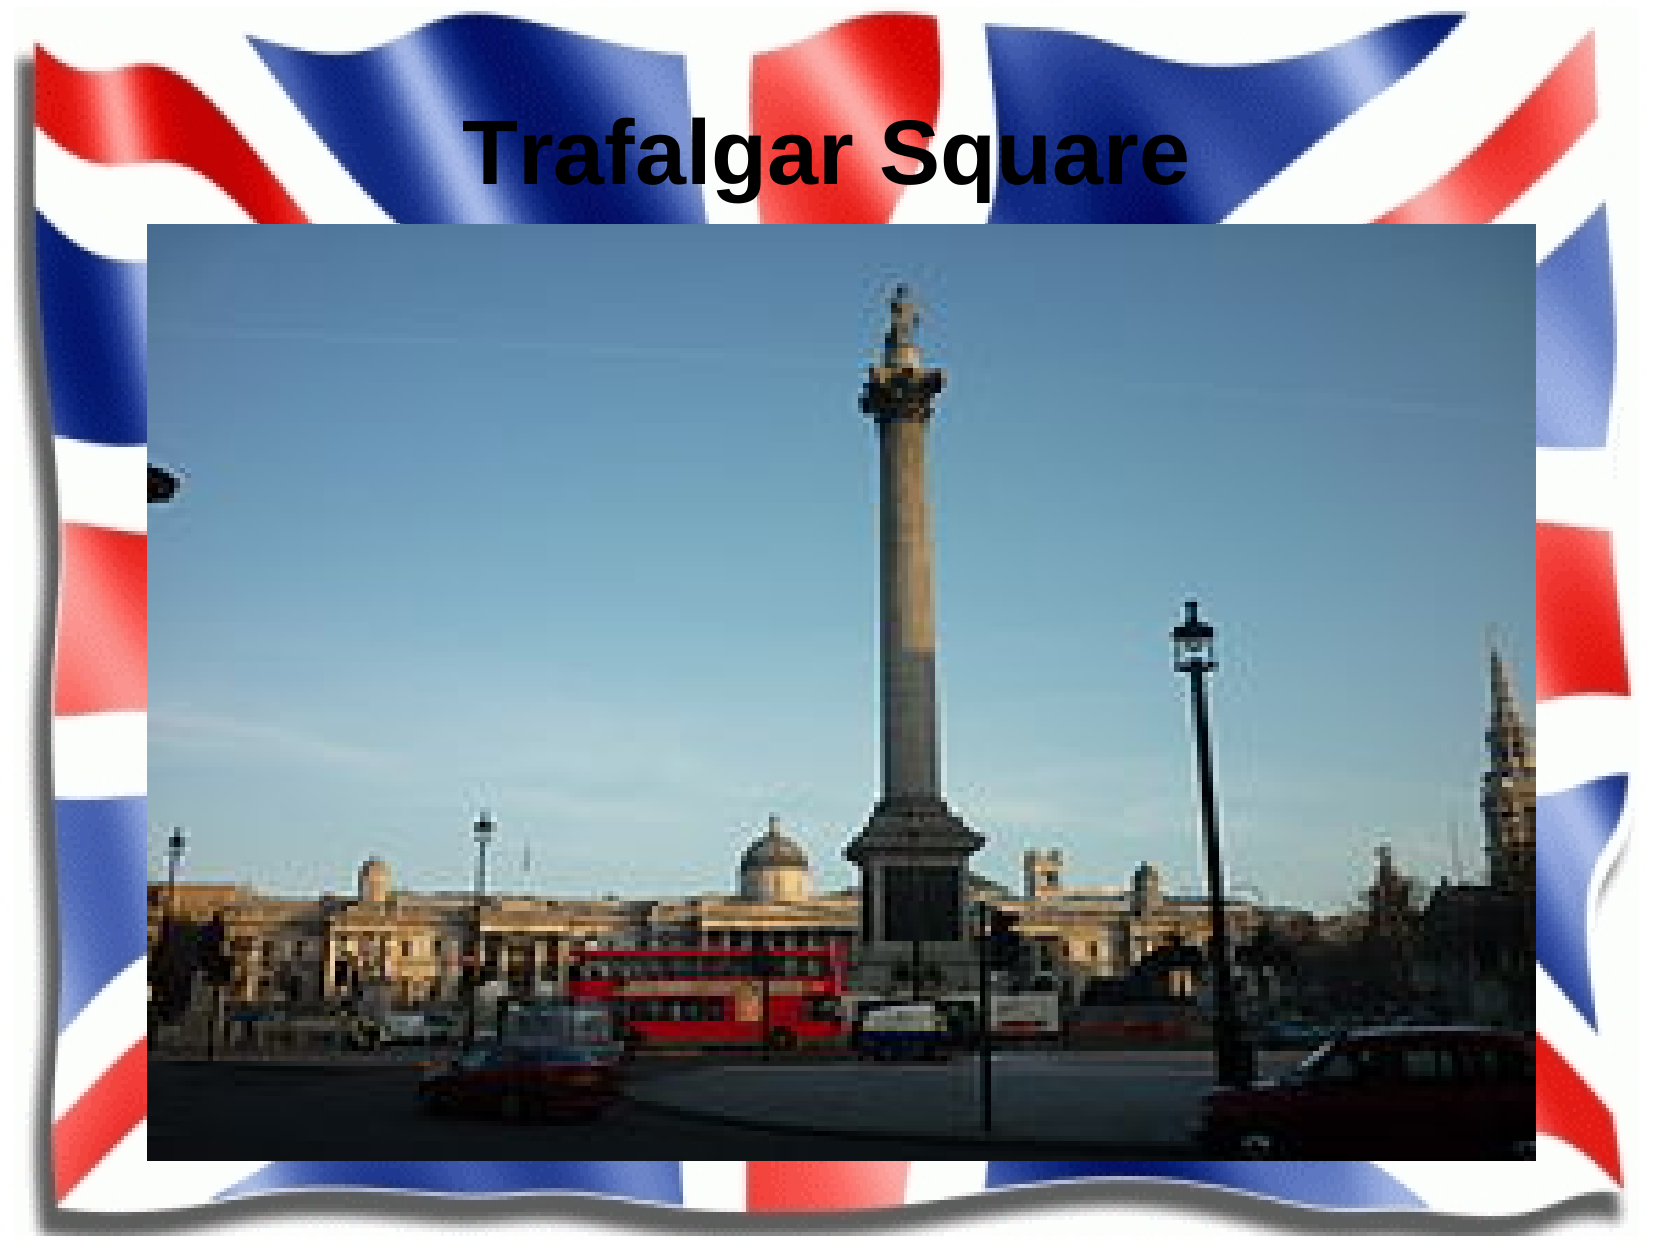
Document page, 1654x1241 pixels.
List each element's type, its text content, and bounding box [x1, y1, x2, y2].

title Trafalgar Square [82, 49, 1571, 257]
picture [0, 0, 1654, 1241]
